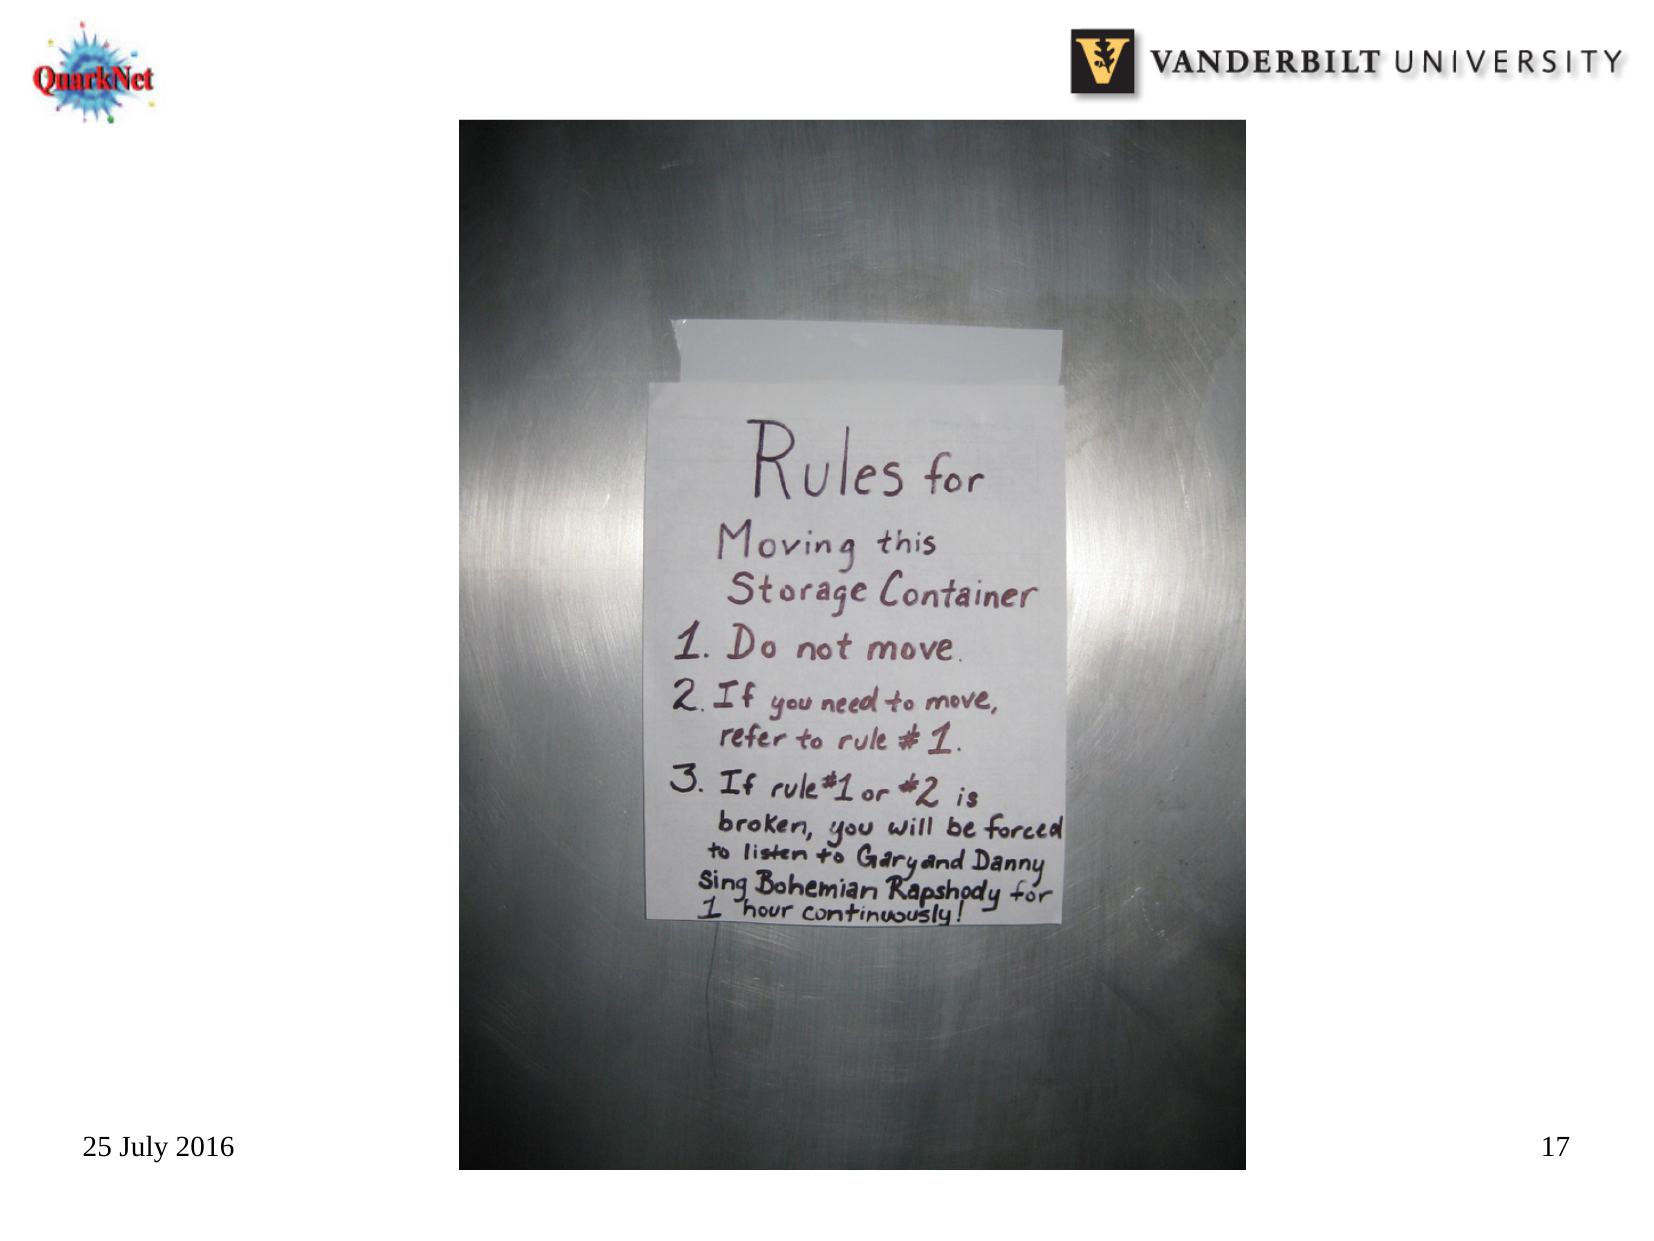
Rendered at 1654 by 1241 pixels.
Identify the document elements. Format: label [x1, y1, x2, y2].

picture [19, 16, 166, 135]
picture [458, 120, 1246, 1171]
picture [1067, 25, 1637, 109]
